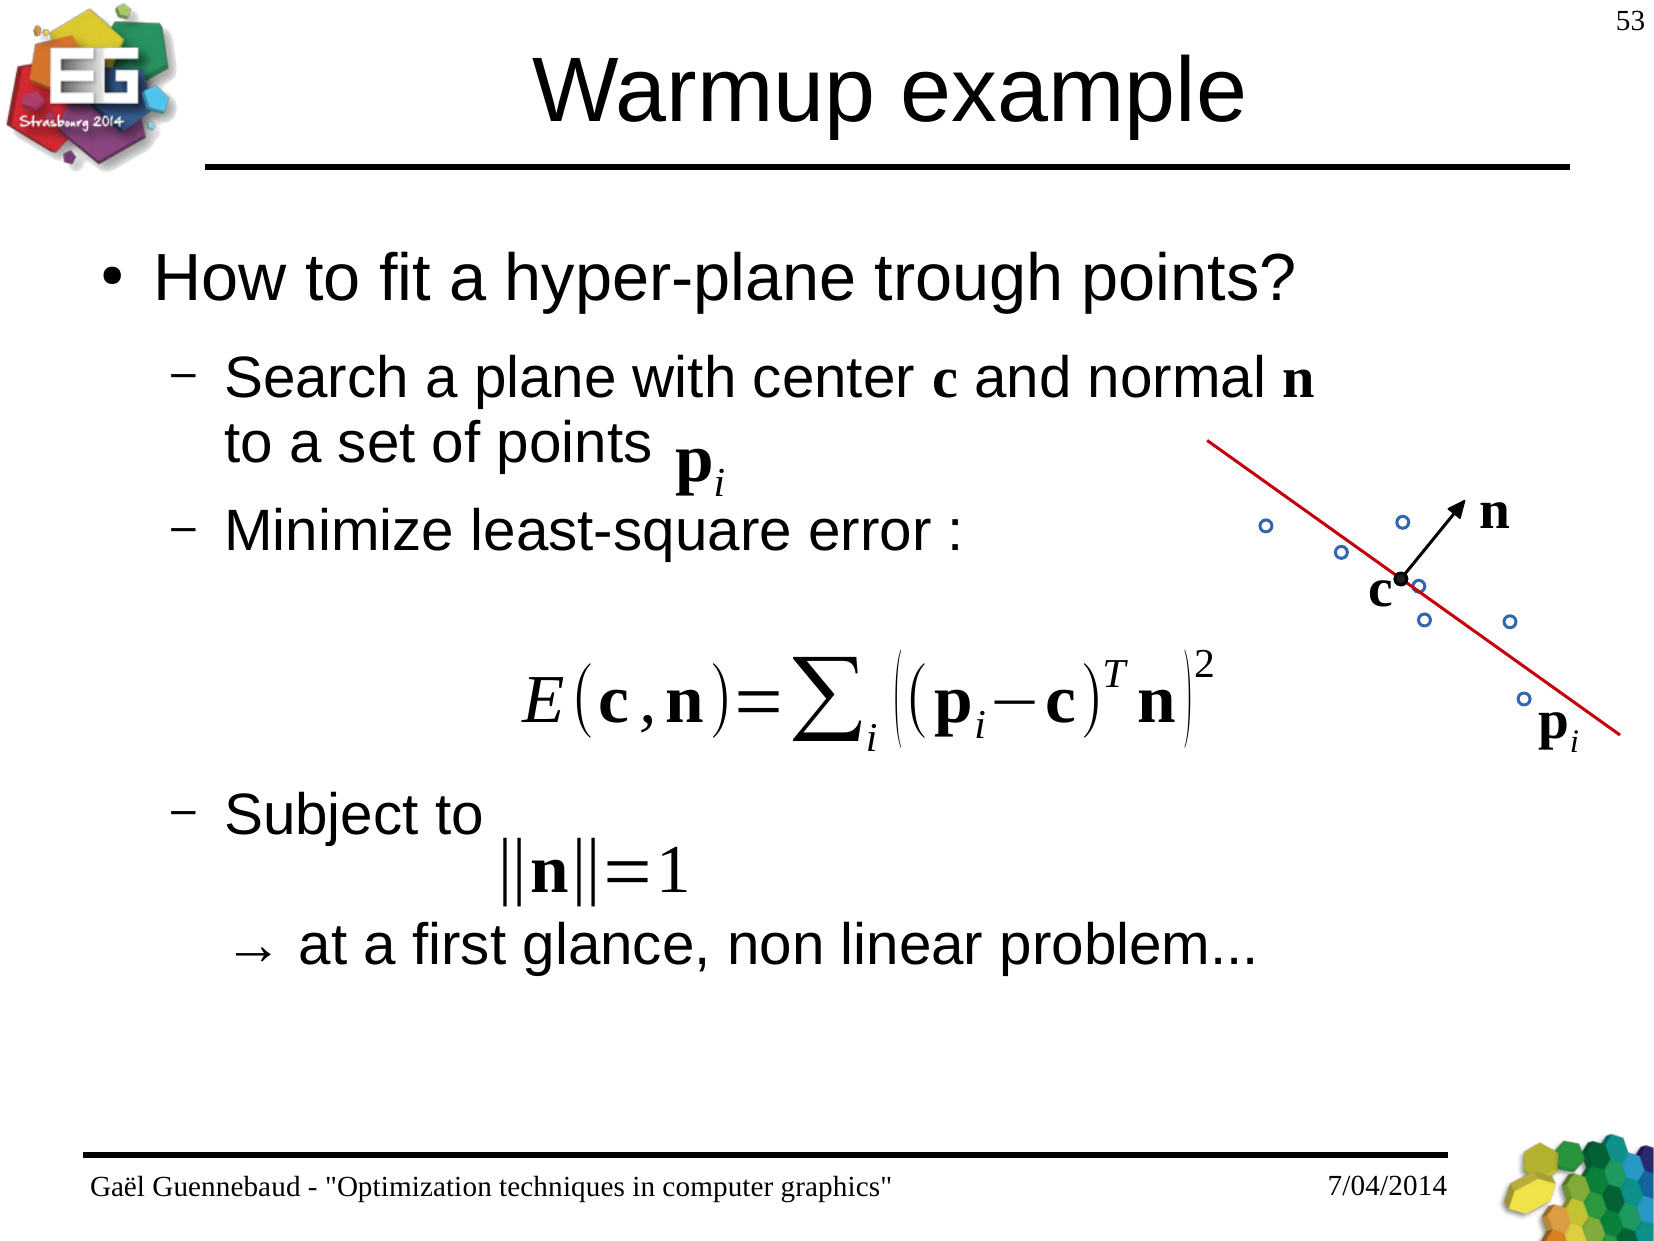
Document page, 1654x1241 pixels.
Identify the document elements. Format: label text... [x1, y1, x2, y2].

text_box [1401, 572, 1407, 585]
picture [1499, 1128, 1654, 1241]
text_box [1413, 580, 1425, 591]
chart [486, 830, 698, 910]
text_box [1335, 546, 1348, 559]
text_box [1503, 615, 1517, 628]
chart [1471, 480, 1520, 541]
chart [665, 420, 734, 506]
list How to fit a hyper-plane trough points? Search a plane with center c and normal n to a set of points Minimize least-square error : Subject to → at a first glance, non linear problem... [82, 240, 1571, 1126]
chart [1530, 690, 1587, 759]
text_box [1259, 519, 1272, 532]
text_box [1396, 516, 1409, 529]
text_box [1518, 692, 1530, 706]
picture [0, 0, 180, 180]
text_box [1418, 613, 1431, 626]
chart [1360, 557, 1401, 619]
chart [511, 640, 1223, 761]
title Warmup example [210, 31, 1571, 148]
